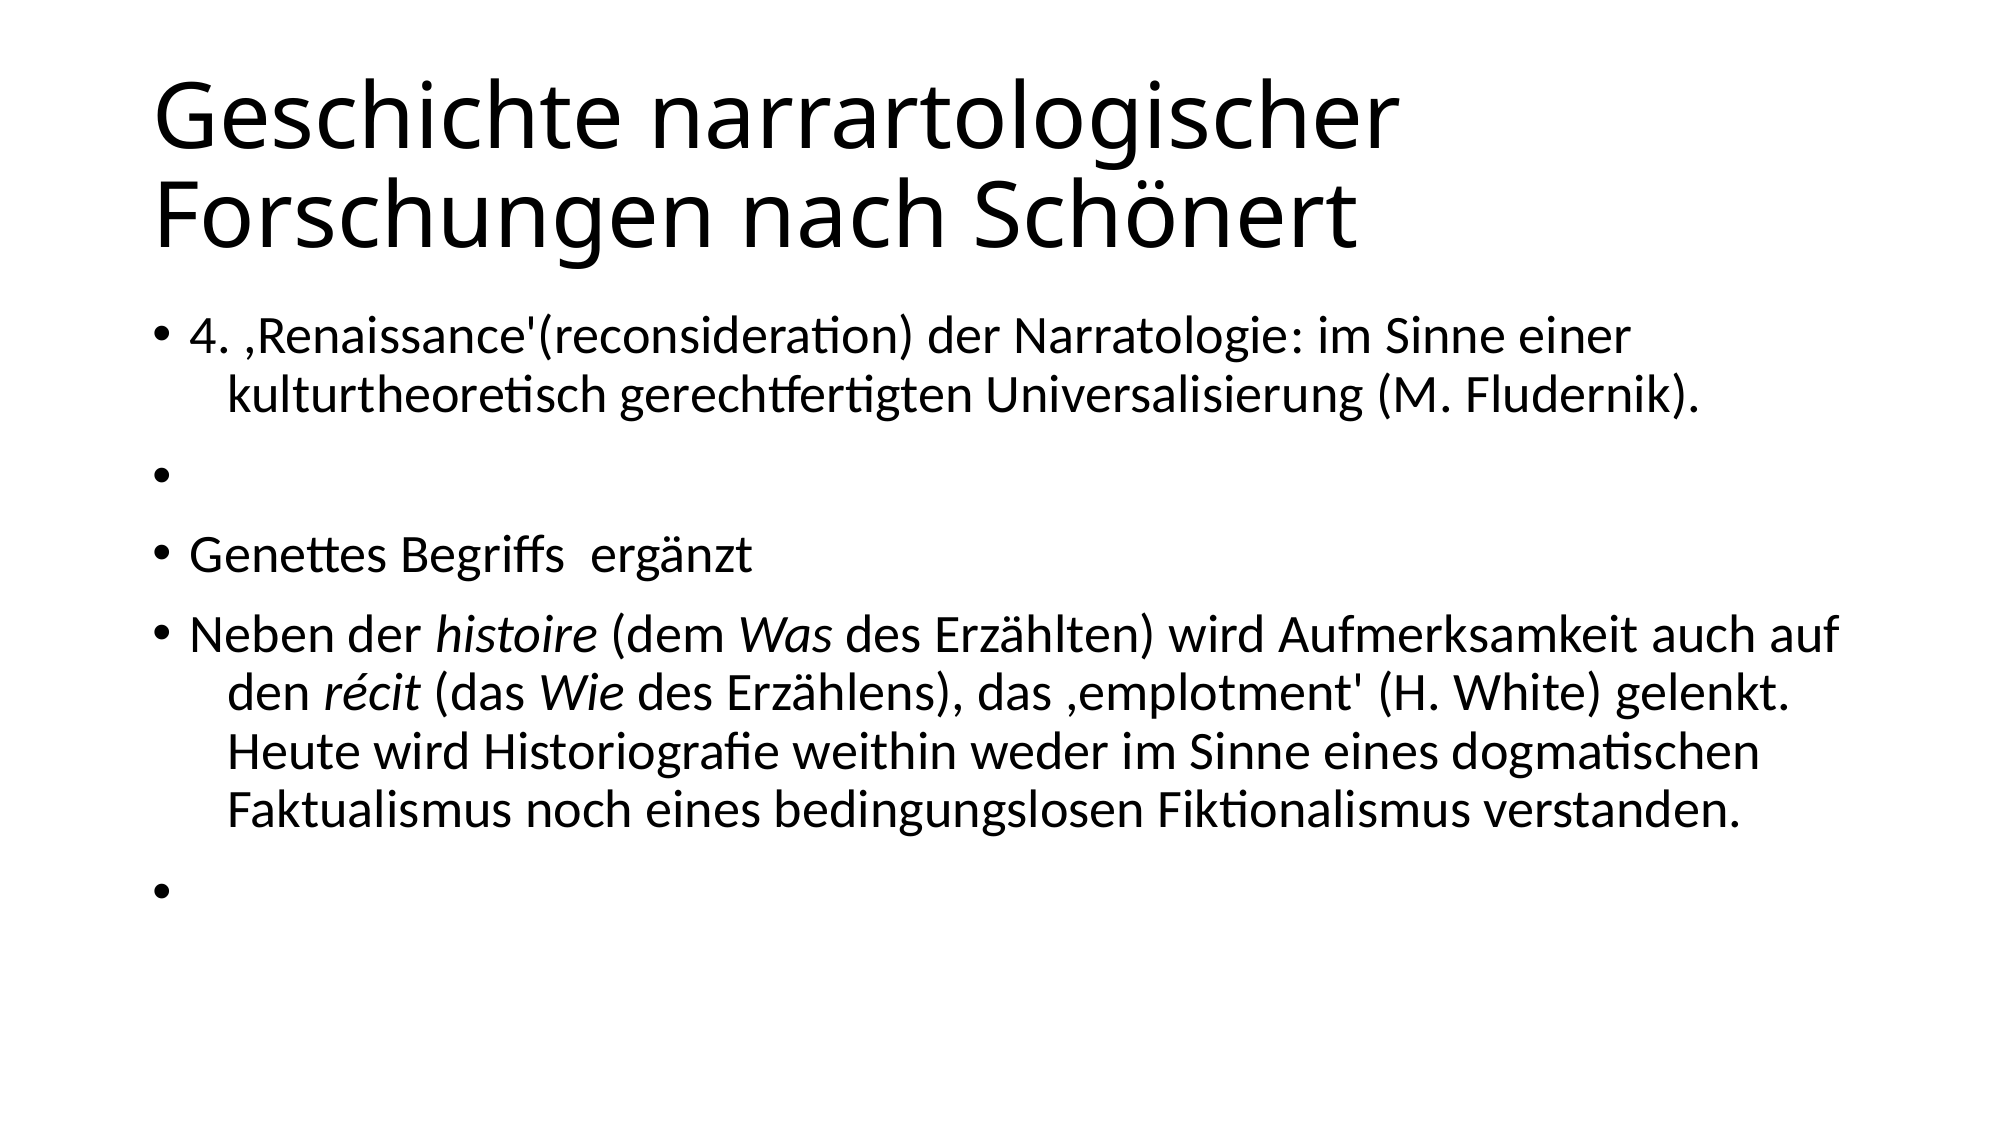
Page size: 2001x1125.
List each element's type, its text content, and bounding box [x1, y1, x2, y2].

list 4. ,Renaissance'(reconsideration) der Narratologie: im Sinne einer kulturtheoretisch gerechtfertigten Universalisierung (M. Fludernik). Genettes Begriffs ergänzt Neben der histoire (dem Was des Erzählten) wird Aufmerksamkeit auch auf den récit (das Wie des Erzählens), das ,emplotment' (H. White) gelenkt. Heute wird Historiografie weithin weder im Sinne eines dogmatischen Faktualismus noch eines bedingungslosen Fiktionalismus verstanden. [137, 299, 1863, 1014]
title Geschichte narrartologischer Forschungen nach Schönert [137, 59, 1863, 278]
